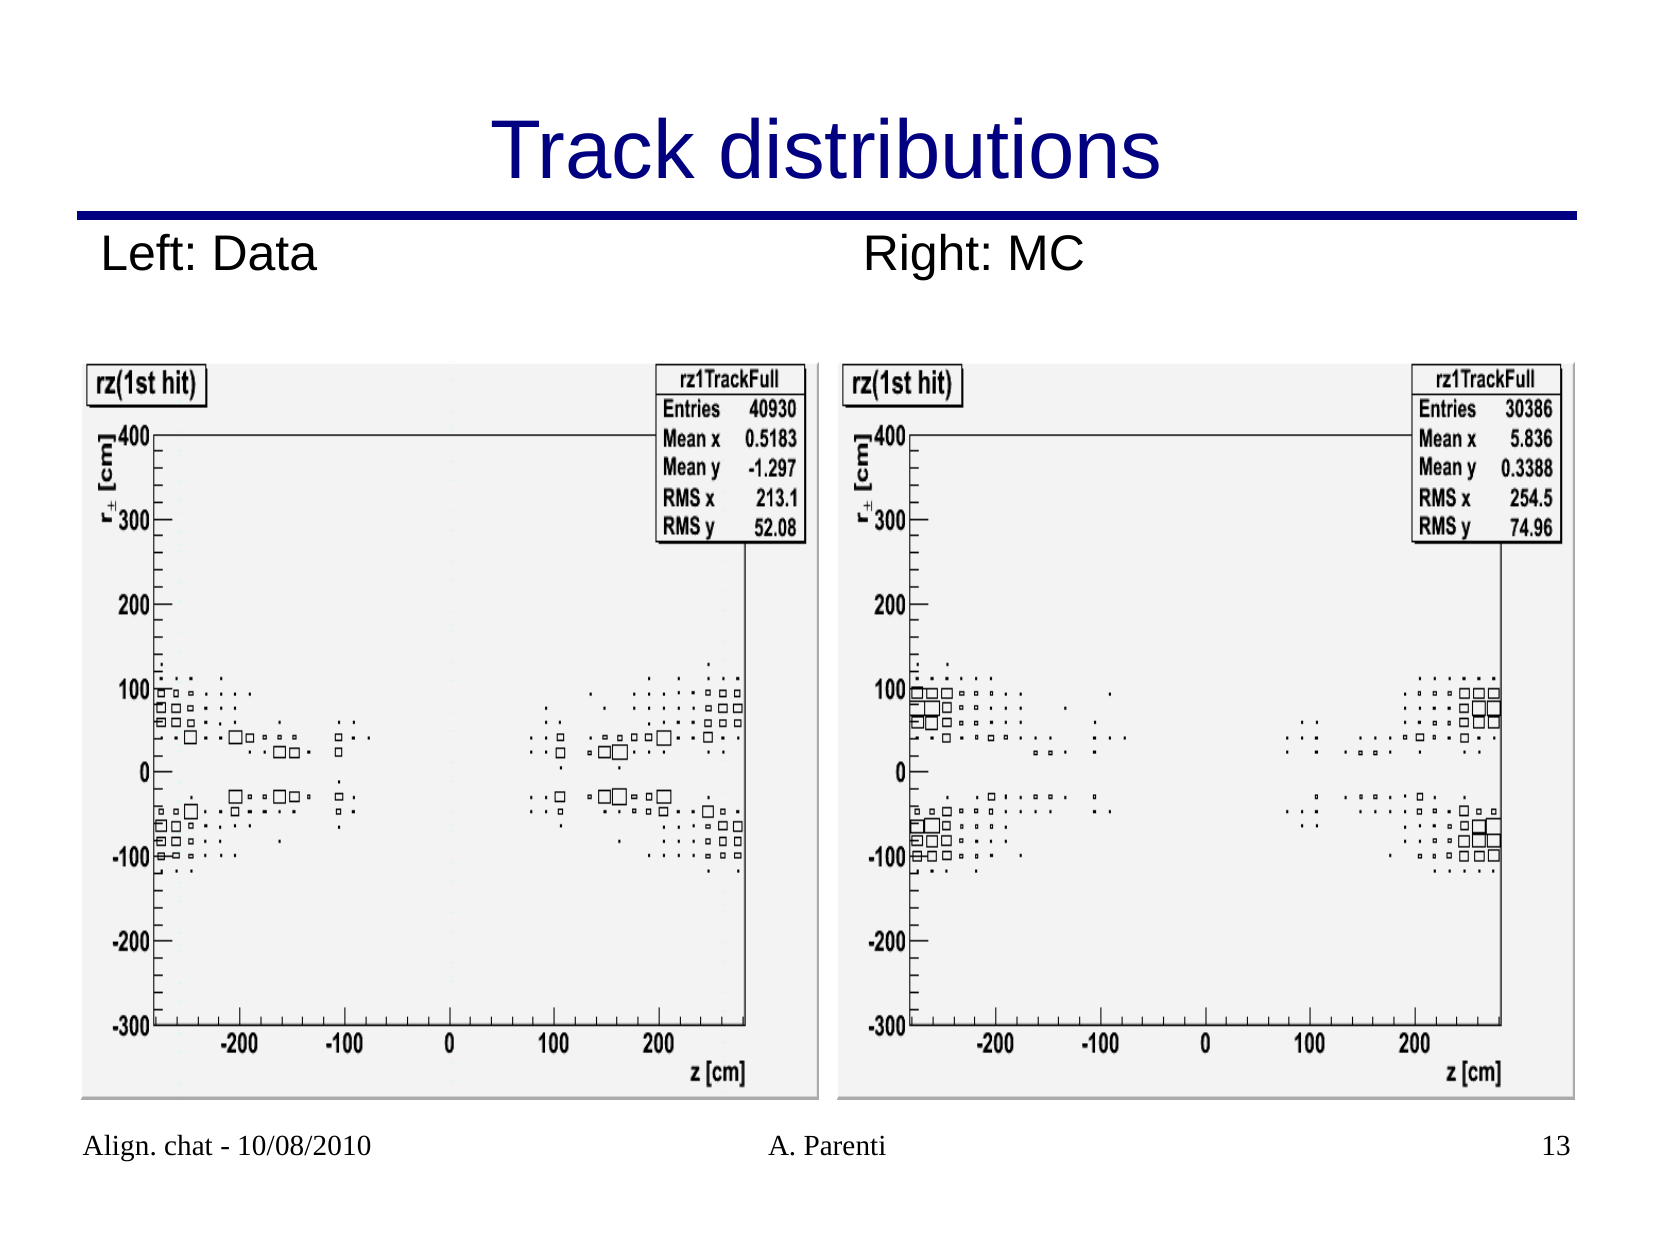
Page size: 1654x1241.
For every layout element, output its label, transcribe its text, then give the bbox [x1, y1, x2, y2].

title Track distributions [82, 75, 1571, 226]
picture [836, 361, 1575, 1100]
list Left: Data [82, 225, 809, 361]
list Left: Data [82, 1100, 809, 1109]
list Right: MC [845, 225, 1572, 1094]
picture [80, 361, 819, 1100]
